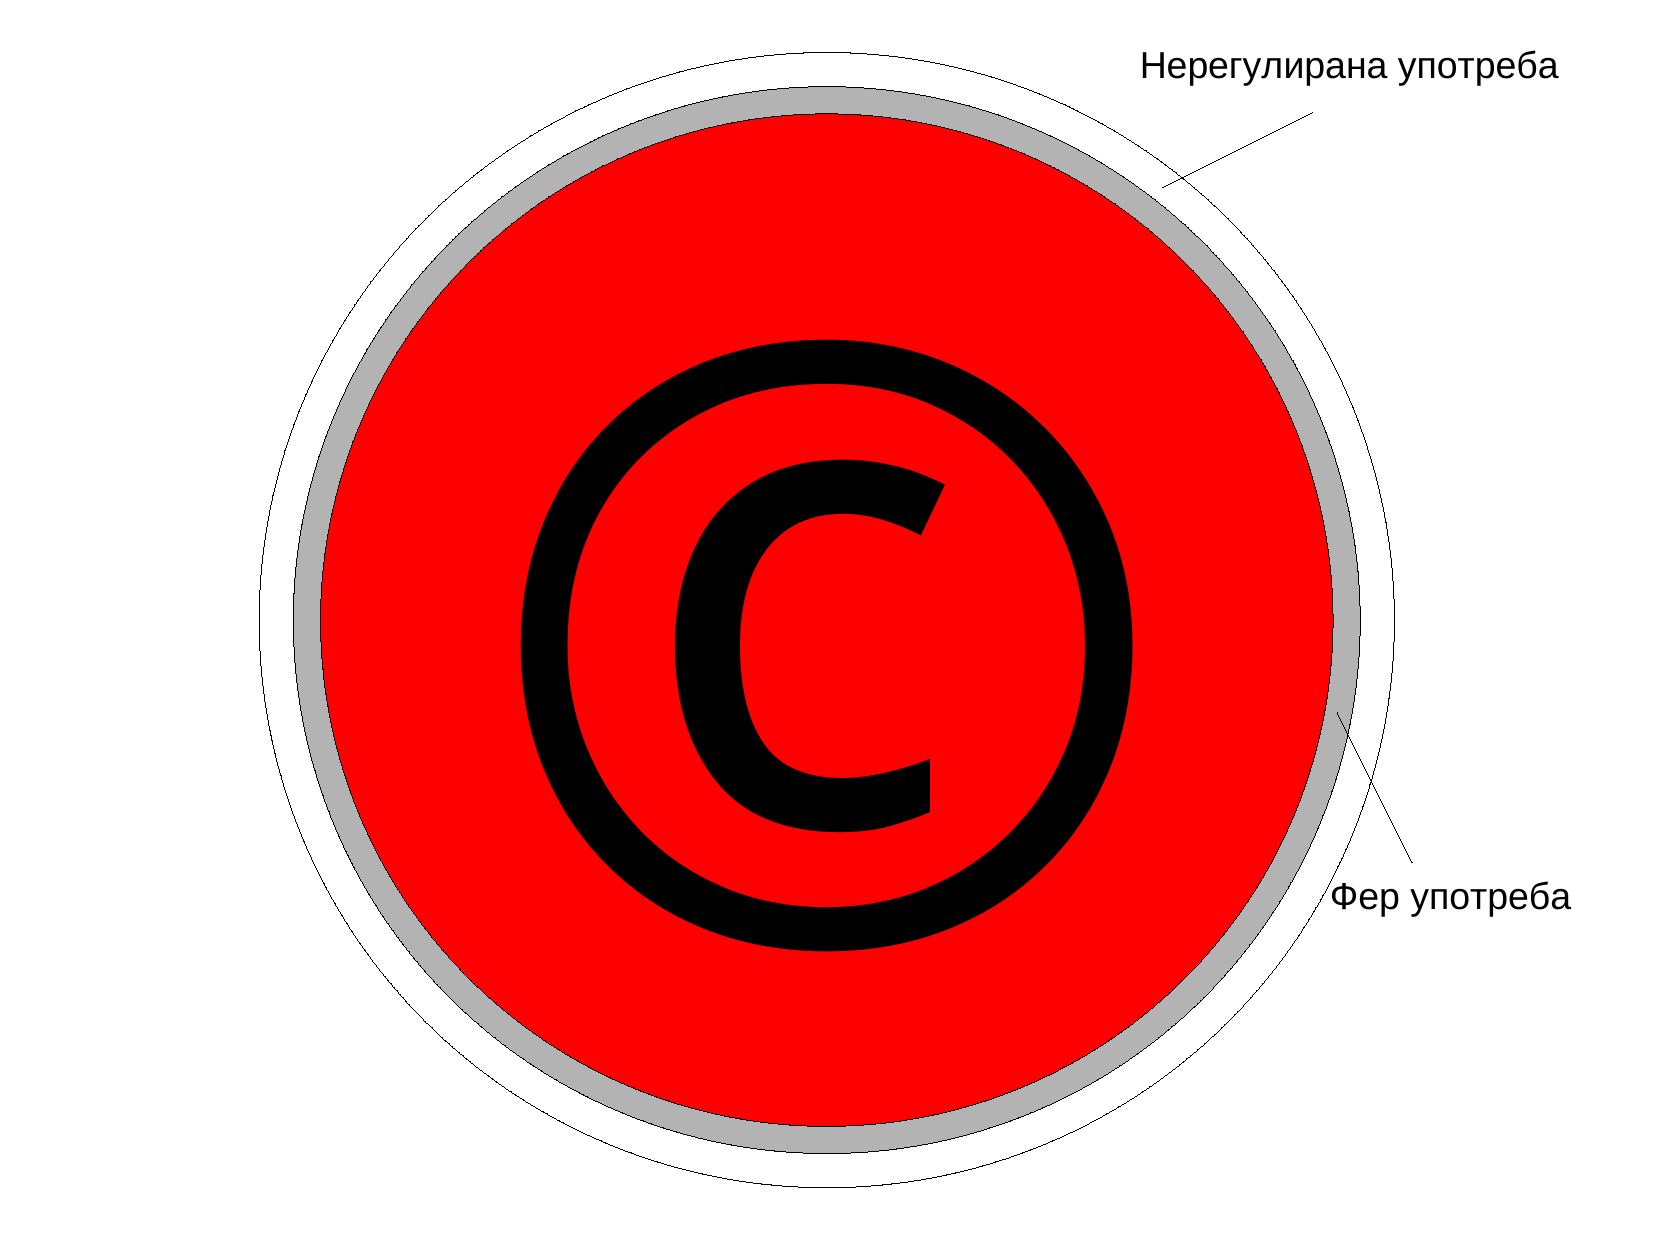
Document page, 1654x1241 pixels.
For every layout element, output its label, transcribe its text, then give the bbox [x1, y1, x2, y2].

text_box [441, 52, 1212, 203]
text_box Нерегулирана употреба [1125, 37, 1630, 95]
subtitle © [245, 203, 1409, 1037]
text_box [441, 1037, 1212, 1188]
text_box Фер употреба [1315, 868, 1586, 926]
